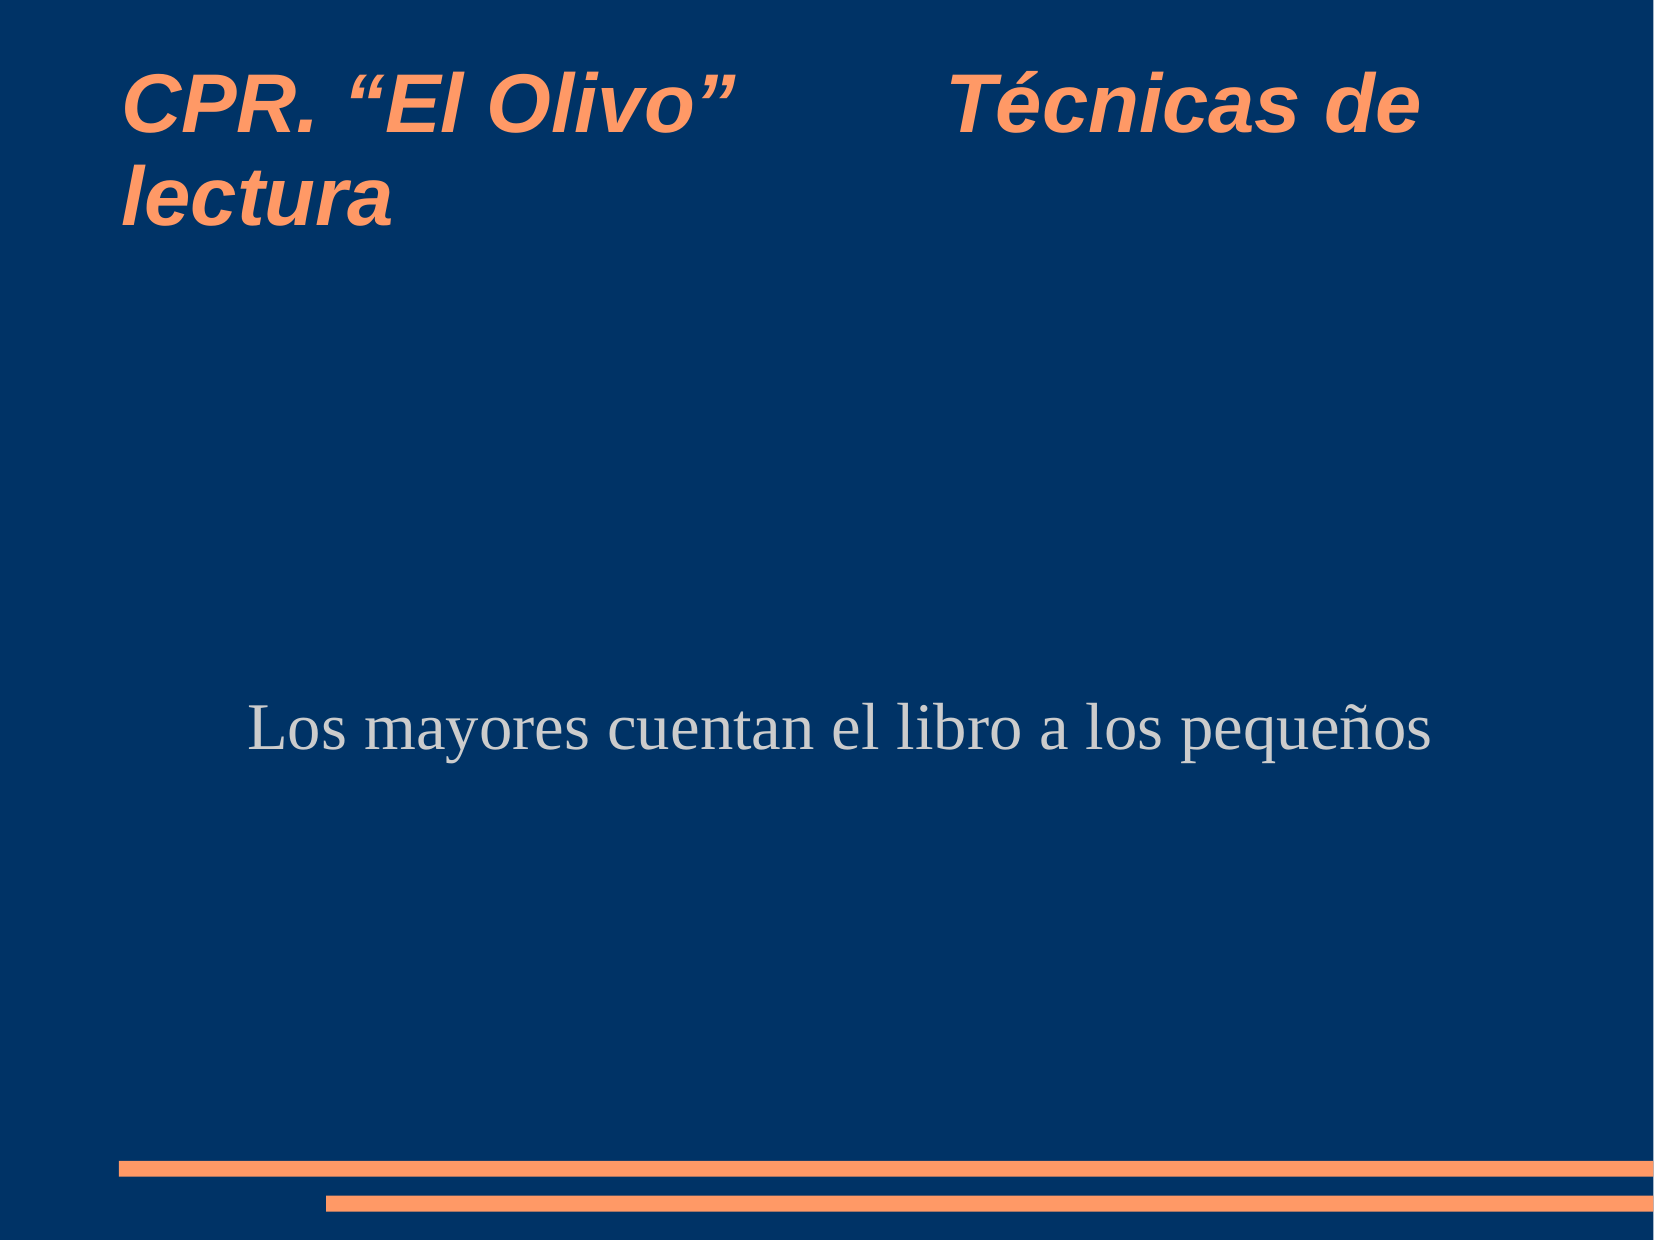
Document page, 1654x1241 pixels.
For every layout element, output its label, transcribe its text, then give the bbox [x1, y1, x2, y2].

title CPR. “El Olivo” Técnicas de lectura [121, 46, 1534, 254]
subtitle Los mayores cuentan el libro a los pequeños [121, 322, 1561, 1132]
